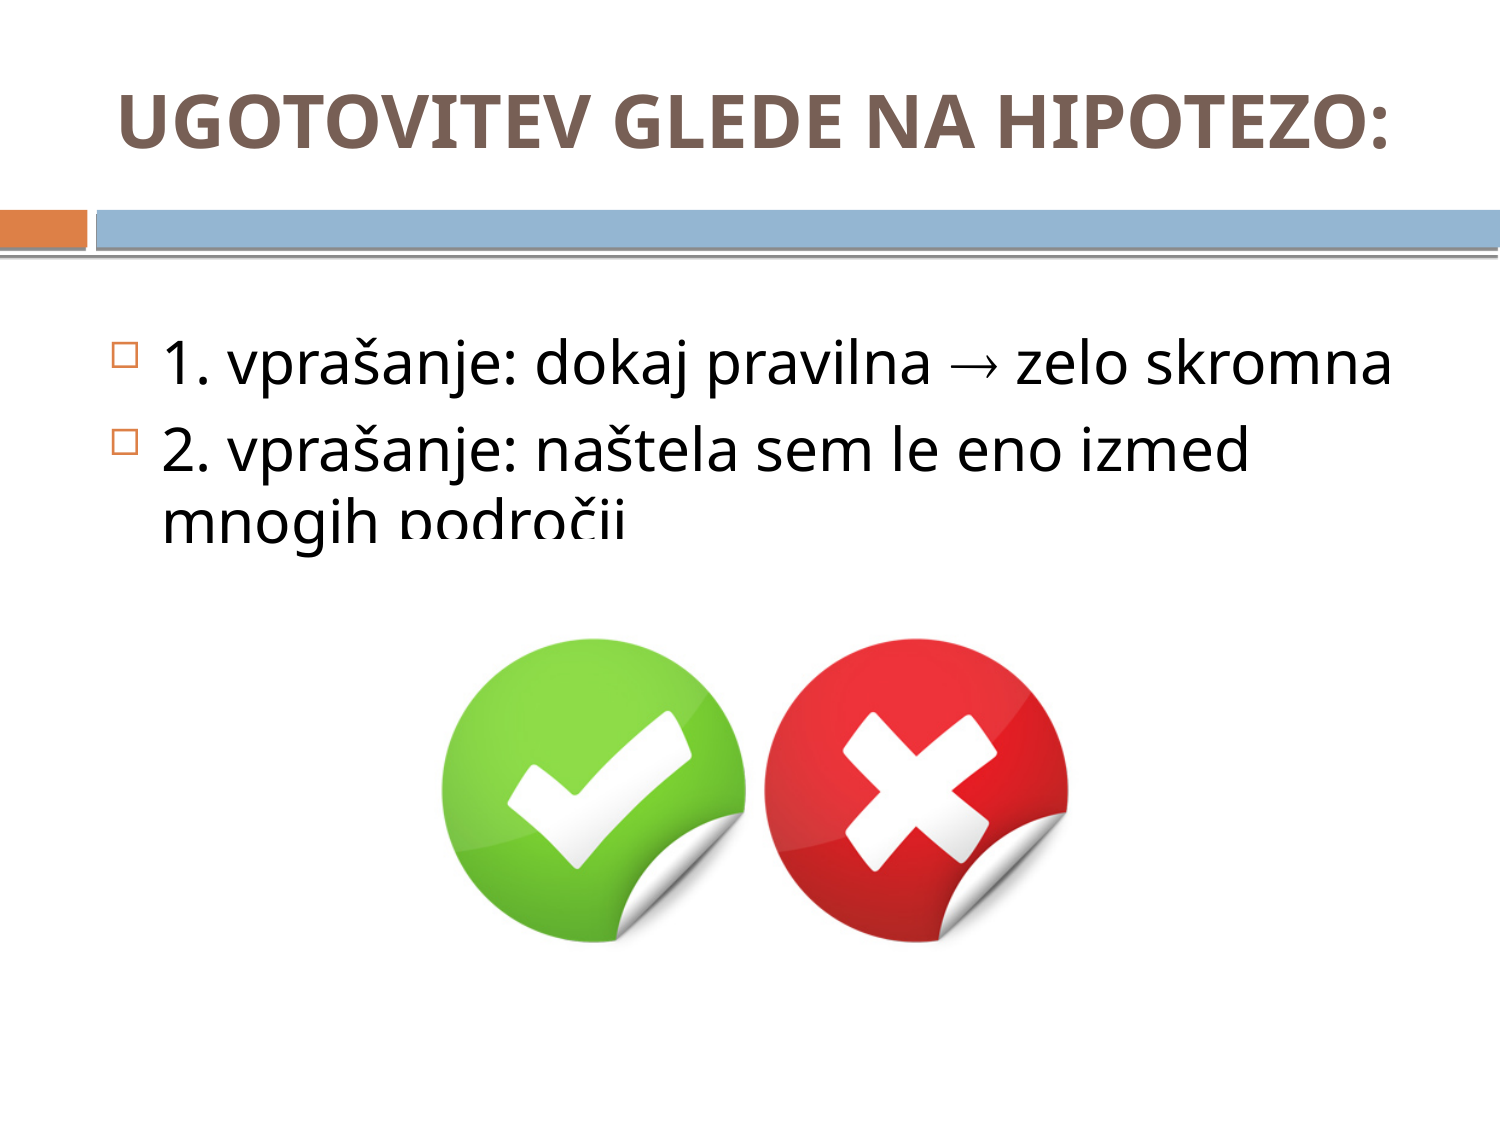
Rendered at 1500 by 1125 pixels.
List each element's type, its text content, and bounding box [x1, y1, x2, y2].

picture [386, 539, 1110, 1072]
title UGOTOVITEV GLEDE NA HIPOTEZO: [100, 37, 1438, 200]
list 1. vprašanje: dokaj pravilna  zelo skromna 2. vprašanje: naštela sem le eno izmed mnogih področij [93, 316, 1432, 1054]
